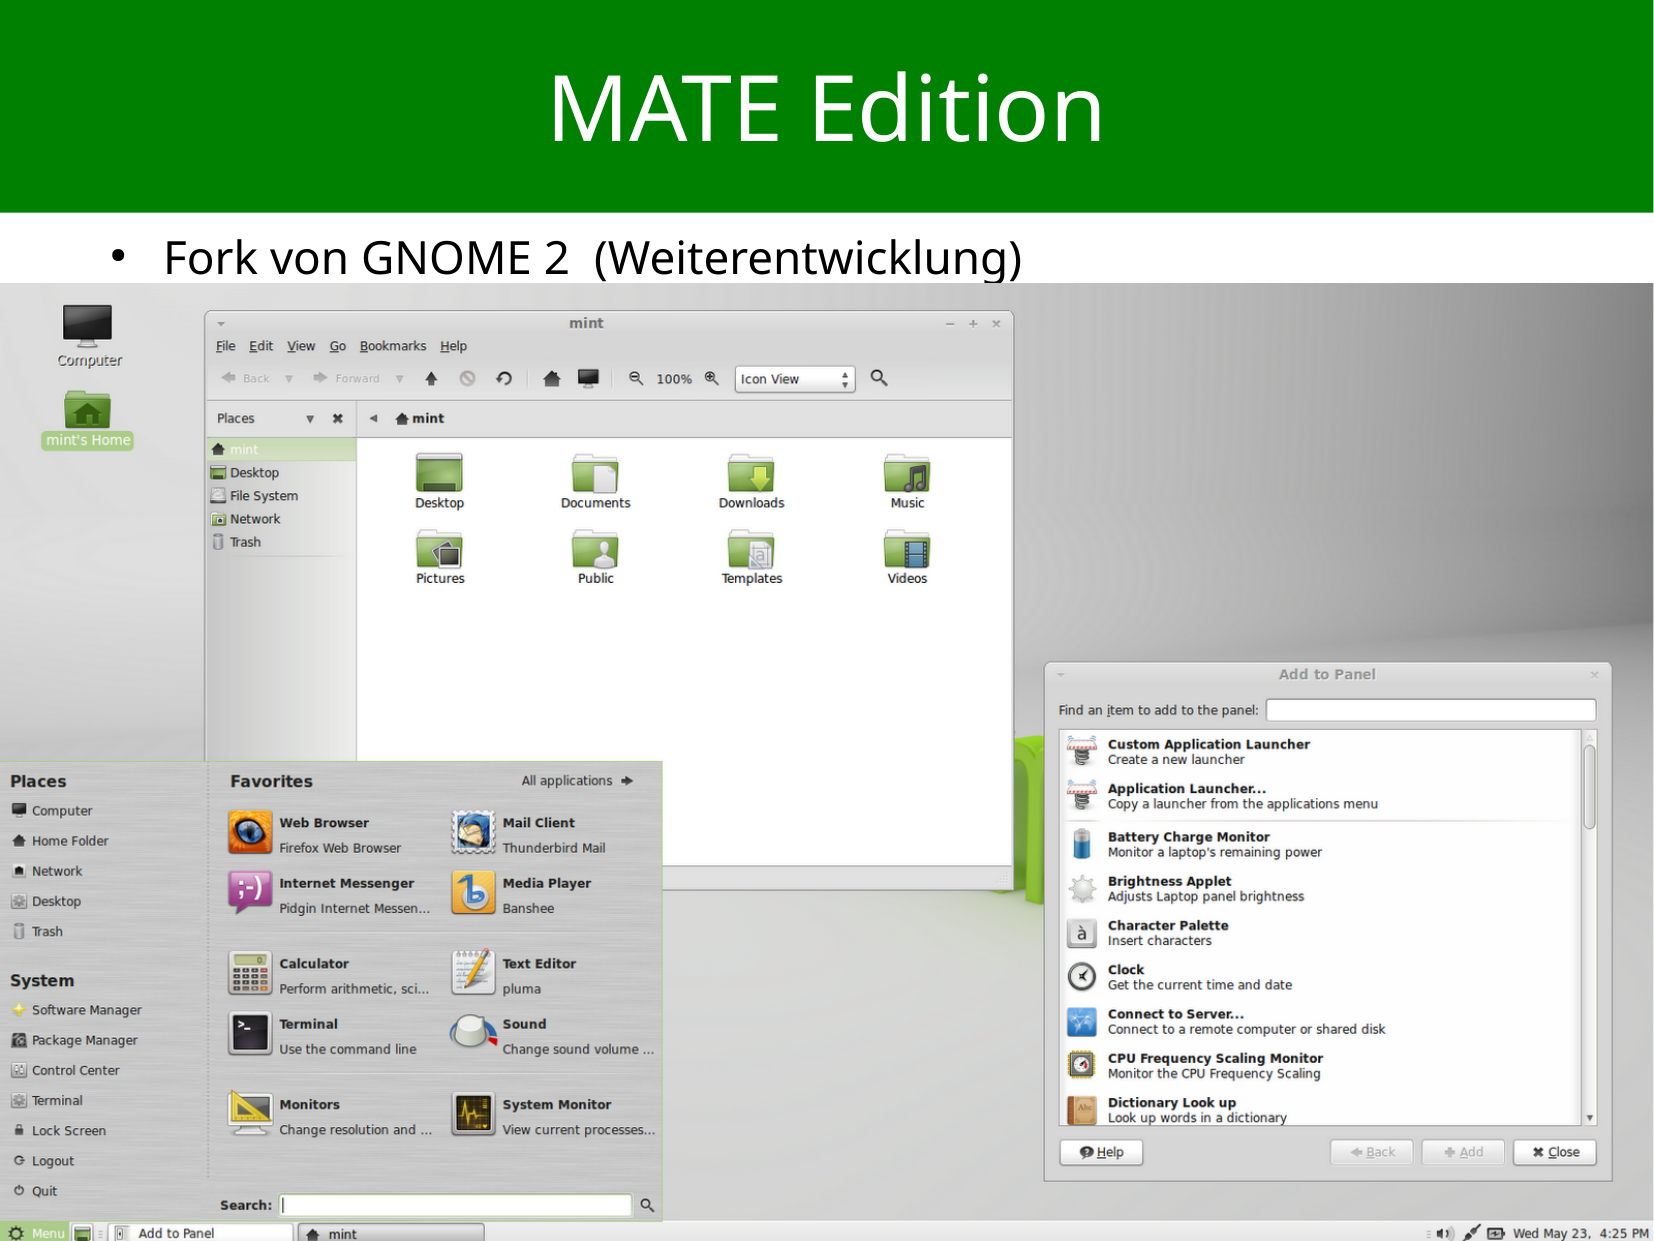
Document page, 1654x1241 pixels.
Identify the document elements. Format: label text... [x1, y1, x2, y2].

title MATE Edition [0, 0, 1654, 213]
list Fork von GNOME 2 (Weiterentwicklung) [92, 225, 1548, 283]
picture [0, 283, 1654, 1241]
